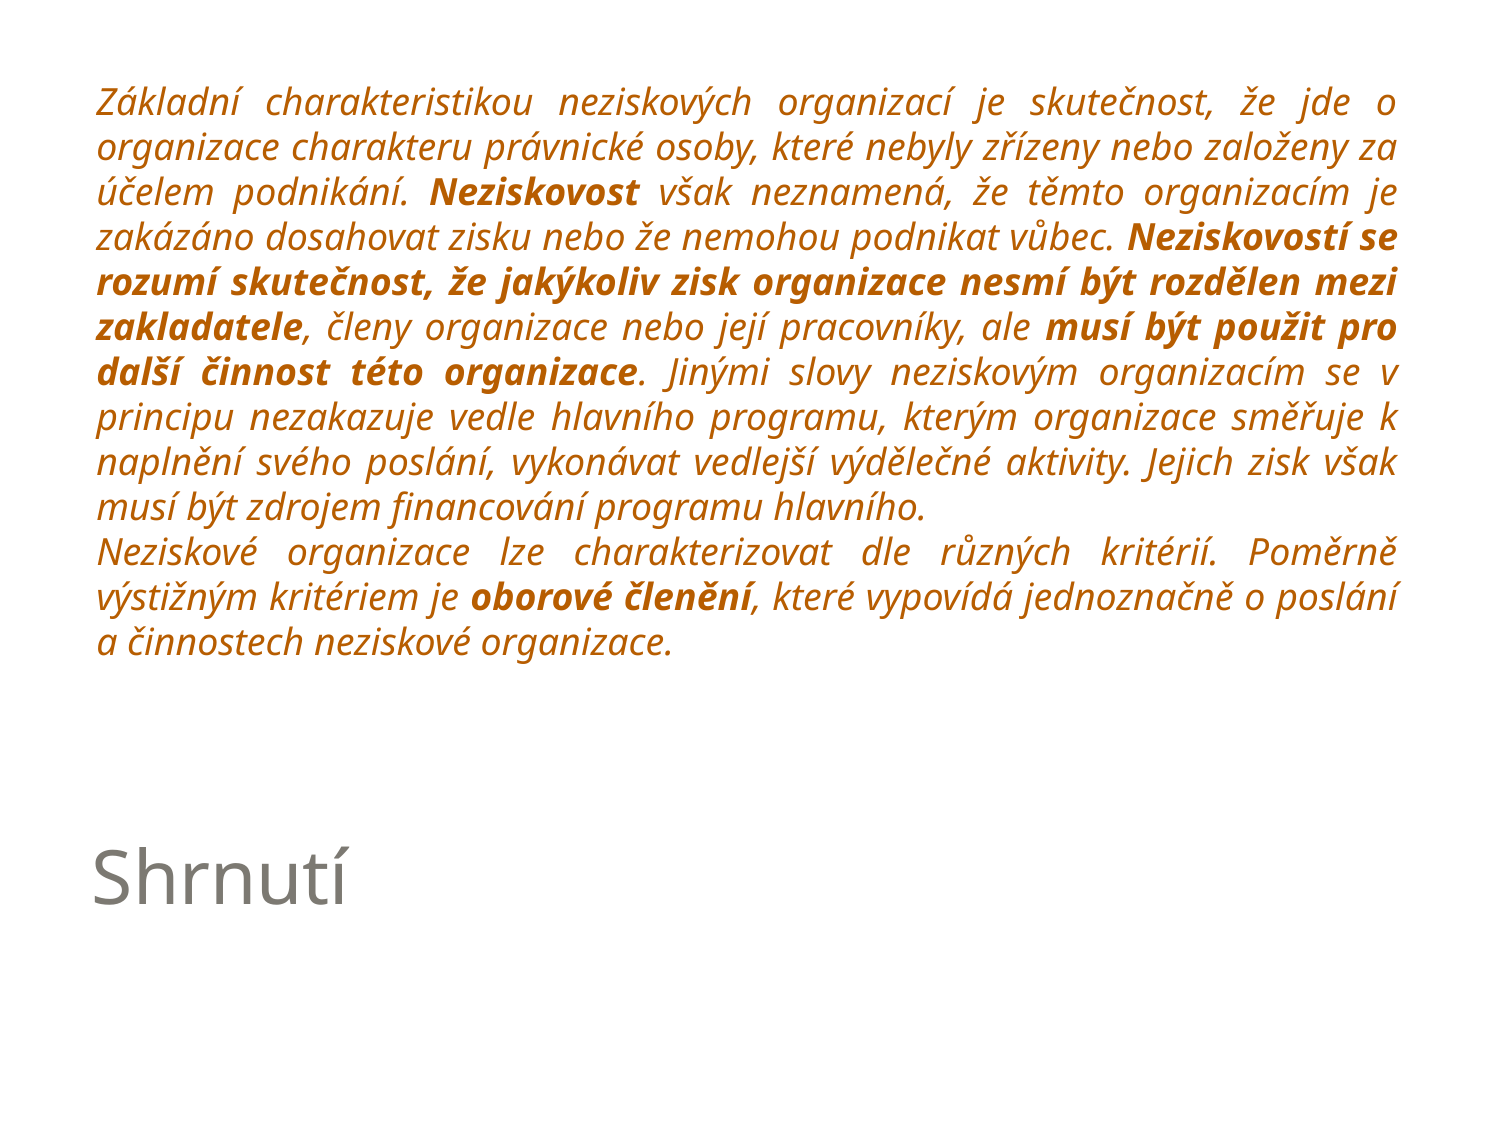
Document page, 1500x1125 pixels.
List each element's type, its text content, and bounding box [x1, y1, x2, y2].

title Shrnutí [76, 808, 1420, 920]
list Základní charakteristikou neziskových organizací je skutečnost, že jde o organizace charakteru právnické osoby, které nebyly zřízeny nebo založeny za účelem podnikání. Neziskovost však neznamená, že těmto organizacím je zakázáno dosahovat zisku nebo že nemohou podnikat vůbec. Neziskovostí se rozumí skutečnost, že jakýkoliv zisk organizace nesmí být rozdělen mezi zakladatele, členy organizace nebo její pracovníky, ale musí být použit pro další činnost této organizace. Jinými slovy neziskovým organizacím se v principu nezakazuje vedle hlavního programu, kterým organizace směřuje k naplnění svého poslání, vykonávat vedlejší výdělečné aktivity. Jejich zisk však musí být zdrojem financování programu hlavního. Neziskové organizace lze charakterizovat dle různých kritérií. Poměrně výstižným kritériem je oborové členění, které vypovídá jednoznačně o poslání a činnostech neziskové organizace. [76, 78, 1420, 776]
